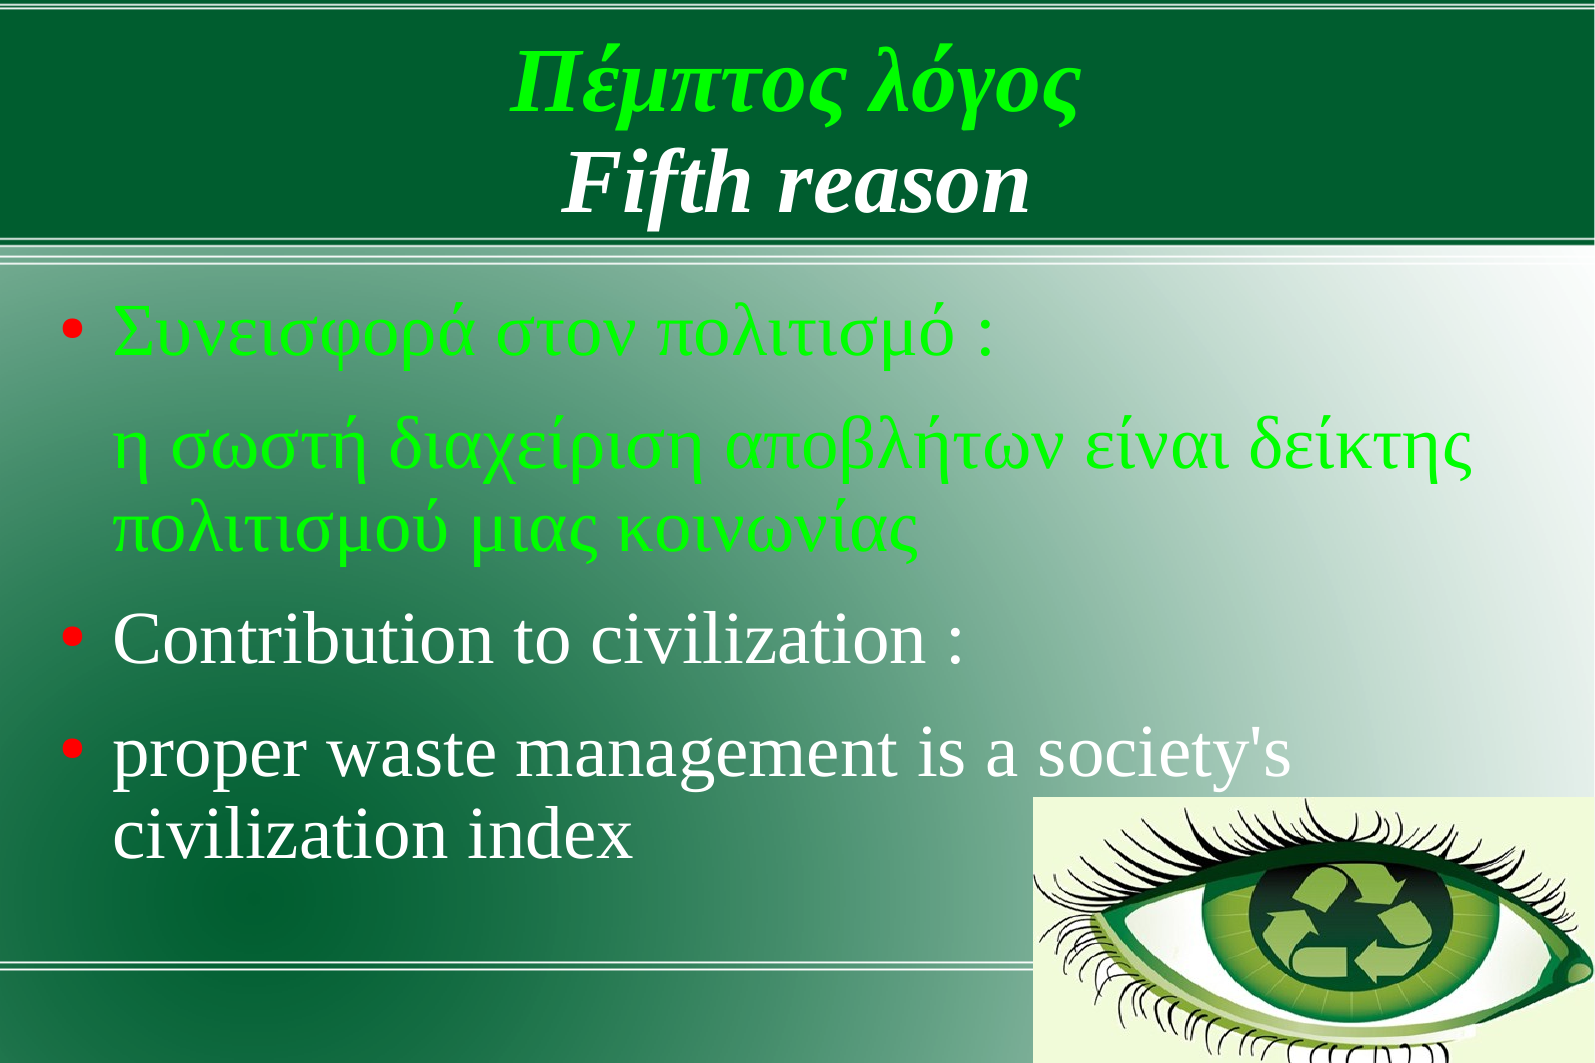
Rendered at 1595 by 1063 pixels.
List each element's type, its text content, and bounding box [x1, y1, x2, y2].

title Πέμπτος λόγος Fifth reason [79, 29, 1515, 233]
list Συνεισφορά στον πολιτισμό : η σωστή διαχείριση αποβλήτων είναι δείκτης πολιτισμού μιας κοινωνίας Contribution to civilization : proper waste management is a society's civilization index [41, 288, 1477, 979]
picture [0, 0, 1595, 1063]
